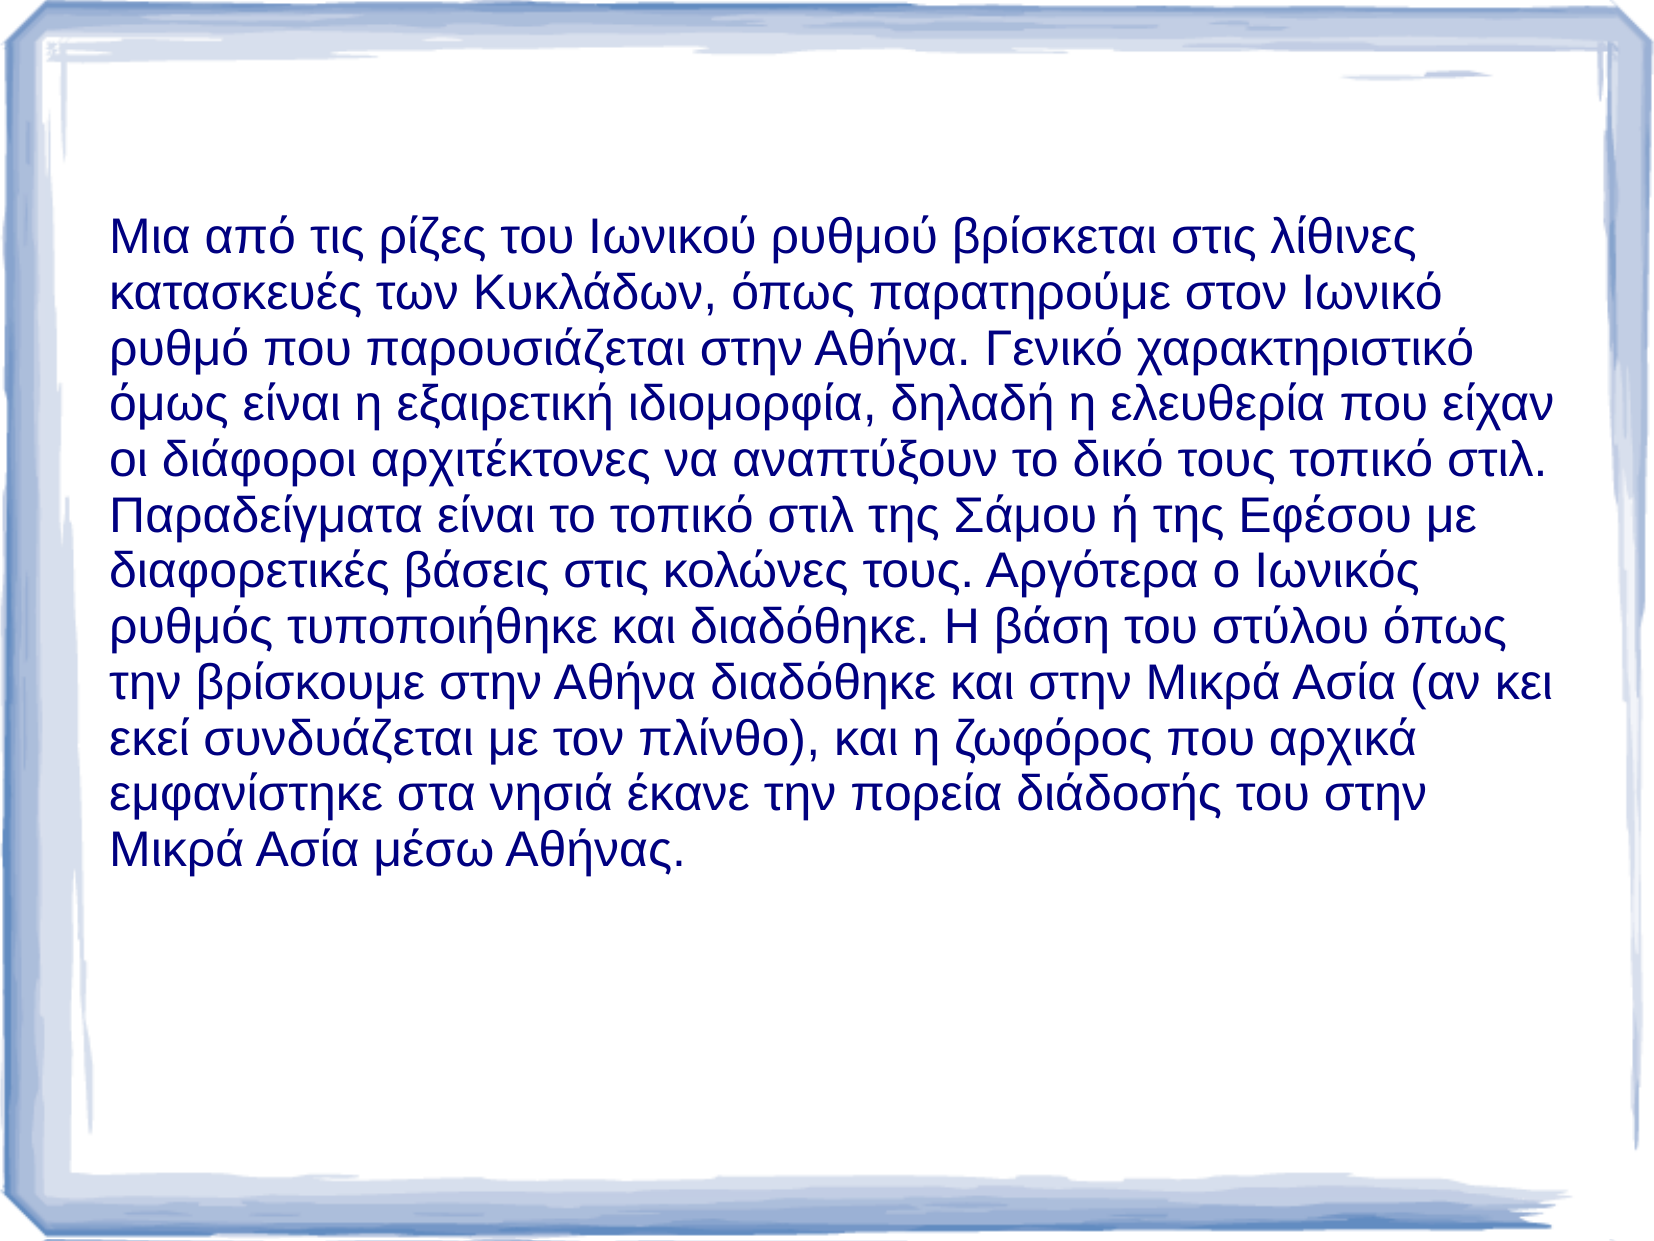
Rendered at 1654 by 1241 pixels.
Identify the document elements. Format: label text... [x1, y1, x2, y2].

picture [0, 0, 1654, 1241]
text_box Mια από τις ρίζες του Ιωνικού ρυθμού βρίσκεται στις λίθινες κατασκευές των Κυκλάδων, όπως παρατηρούμε στον Ιωνικό ρυθμό που παρουσιάζεται στην Αθήνα. Γενικό χαρακτηριστικό όμως είναι η εξαιρετική ιδιομορφία, δηλαδή η ελευθερία που είχαν οι διάφοροι αρχιτέκτονες να αναπτύξουν το δικό τους τοπικό στιλ. Παραδείγματα είναι το τοπικό στιλ της Σάμου ή της Εφέσου με διαφορετικές βάσεις στις κολώνες τους. Αργότερα ο Ιωνικός ρυθμός τυποποιήθηκε και διαδόθηκε. Η βάση του στύλου όπως την βρίσκουμε στην Αθήνα διαδόθηκε και στην Μικρά Ασία (αν κει εκεί συνδυάζεται με τον πλίνθο), και η ζωφόρος που αρχικά εμφανίστηκε στα νησιά έκανε την πορεία διάδοσής του στην Μικρά Ασία μέσω Αθήνας. [94, 200, 1583, 885]
